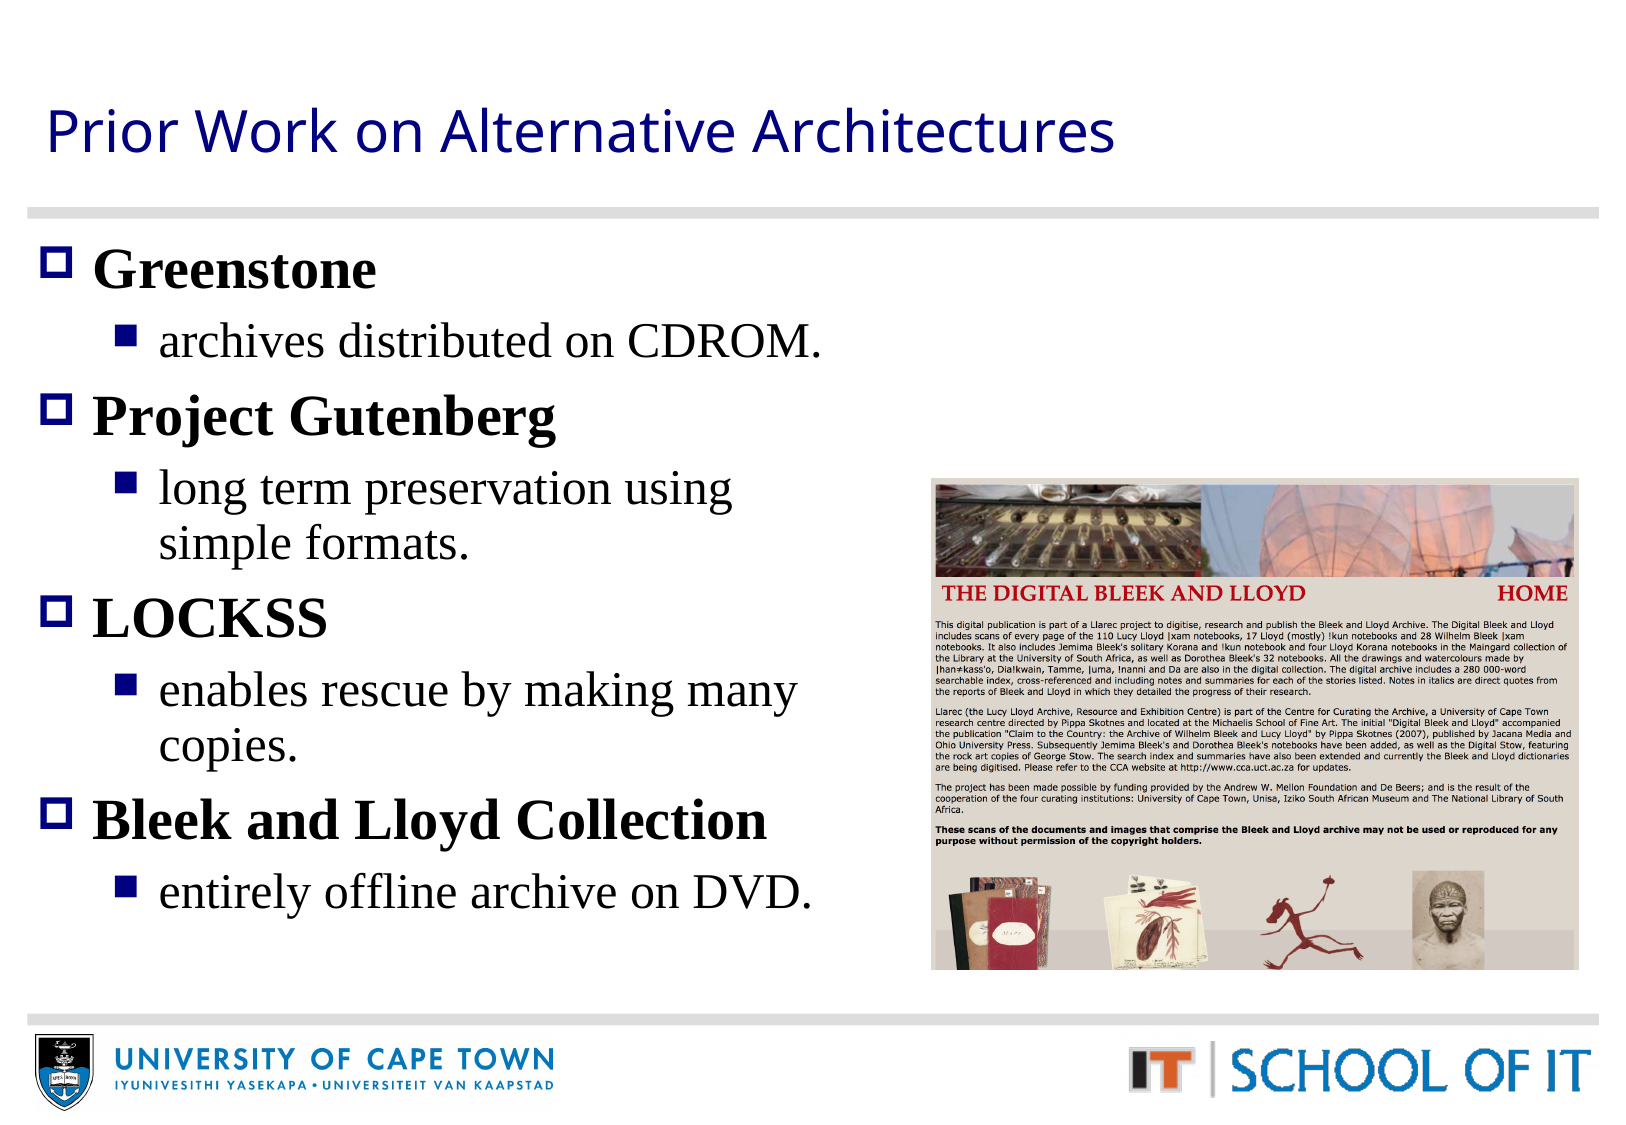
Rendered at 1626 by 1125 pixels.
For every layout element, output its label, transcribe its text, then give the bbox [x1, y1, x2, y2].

picture [931, 478, 1579, 970]
title Prior Work on Alternative Architectures [45, 66, 1583, 194]
list Greenstone archives distributed on CDROM. Project Gutenberg long term preservation using simple formats. LOCKSS enables rescue by making many copies. Bleek and Lloyd Collection entirely offline archive on DVD. [36, 236, 860, 1031]
picture [35, 1034, 553, 1111]
picture [1118, 1030, 1606, 1109]
